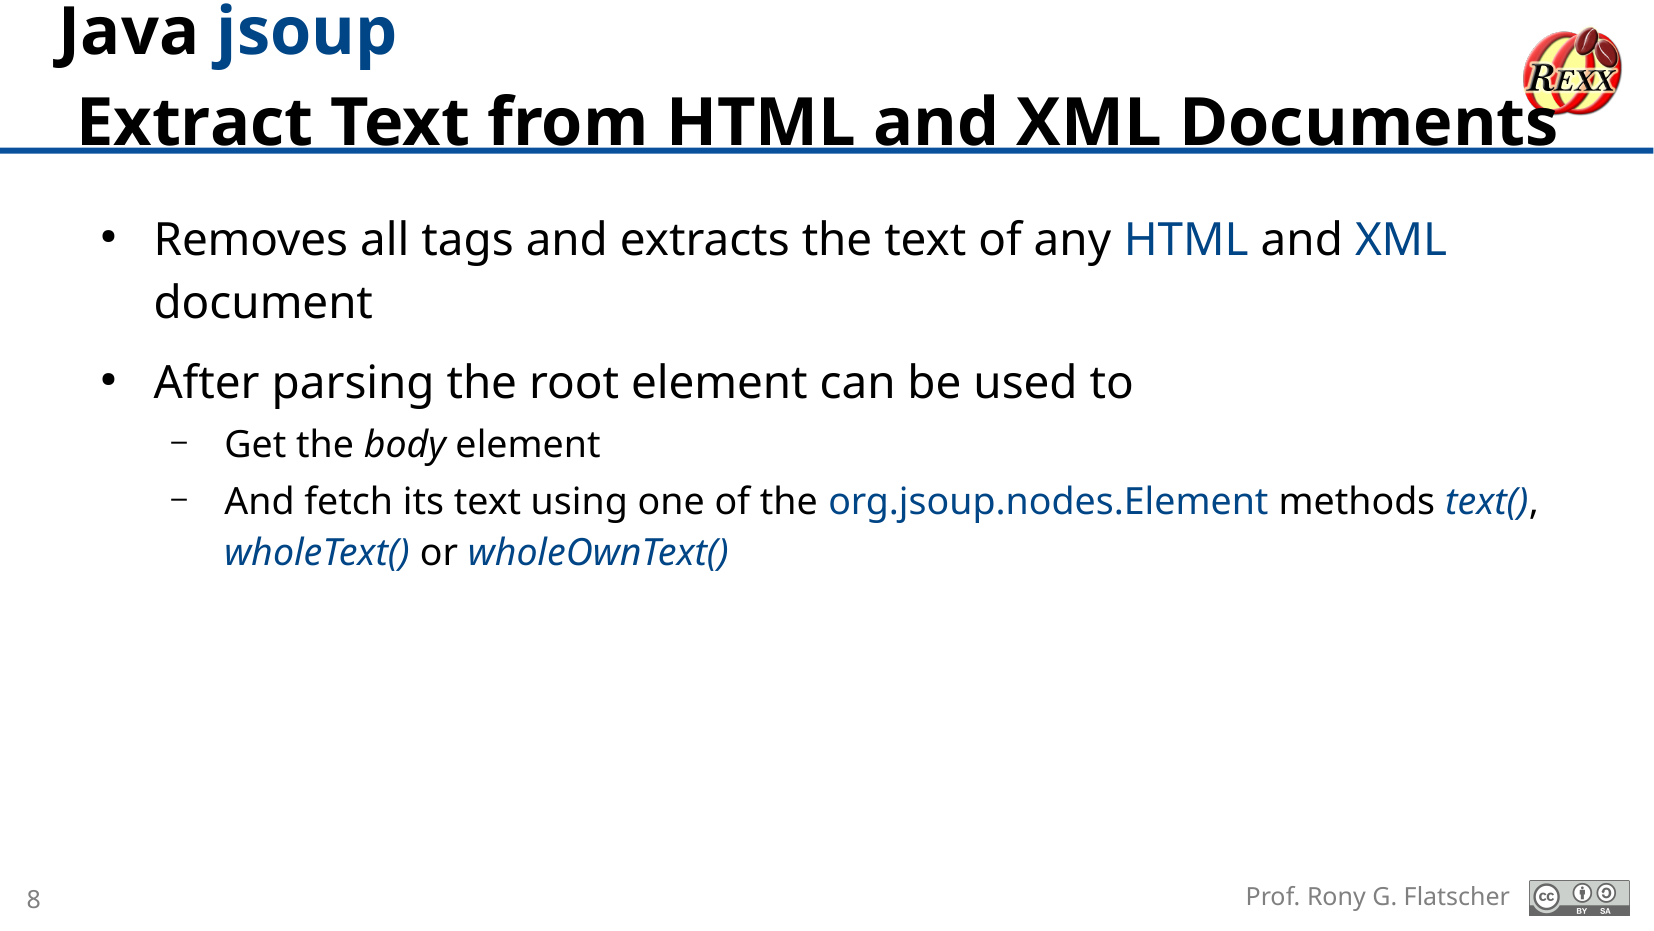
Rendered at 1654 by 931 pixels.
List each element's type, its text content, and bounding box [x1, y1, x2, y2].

title Java jsoup Extract Text from HTML and XML Documents [0, 0, 1654, 161]
list Removes all tags and extracts the text of any HTML and XML document After parsing the root element can be used to Get the body element And fetch its text using one of the org.jsoup.nodes.Element methods text(), wholeText() or wholeOwnText() [82, 206, 1571, 857]
